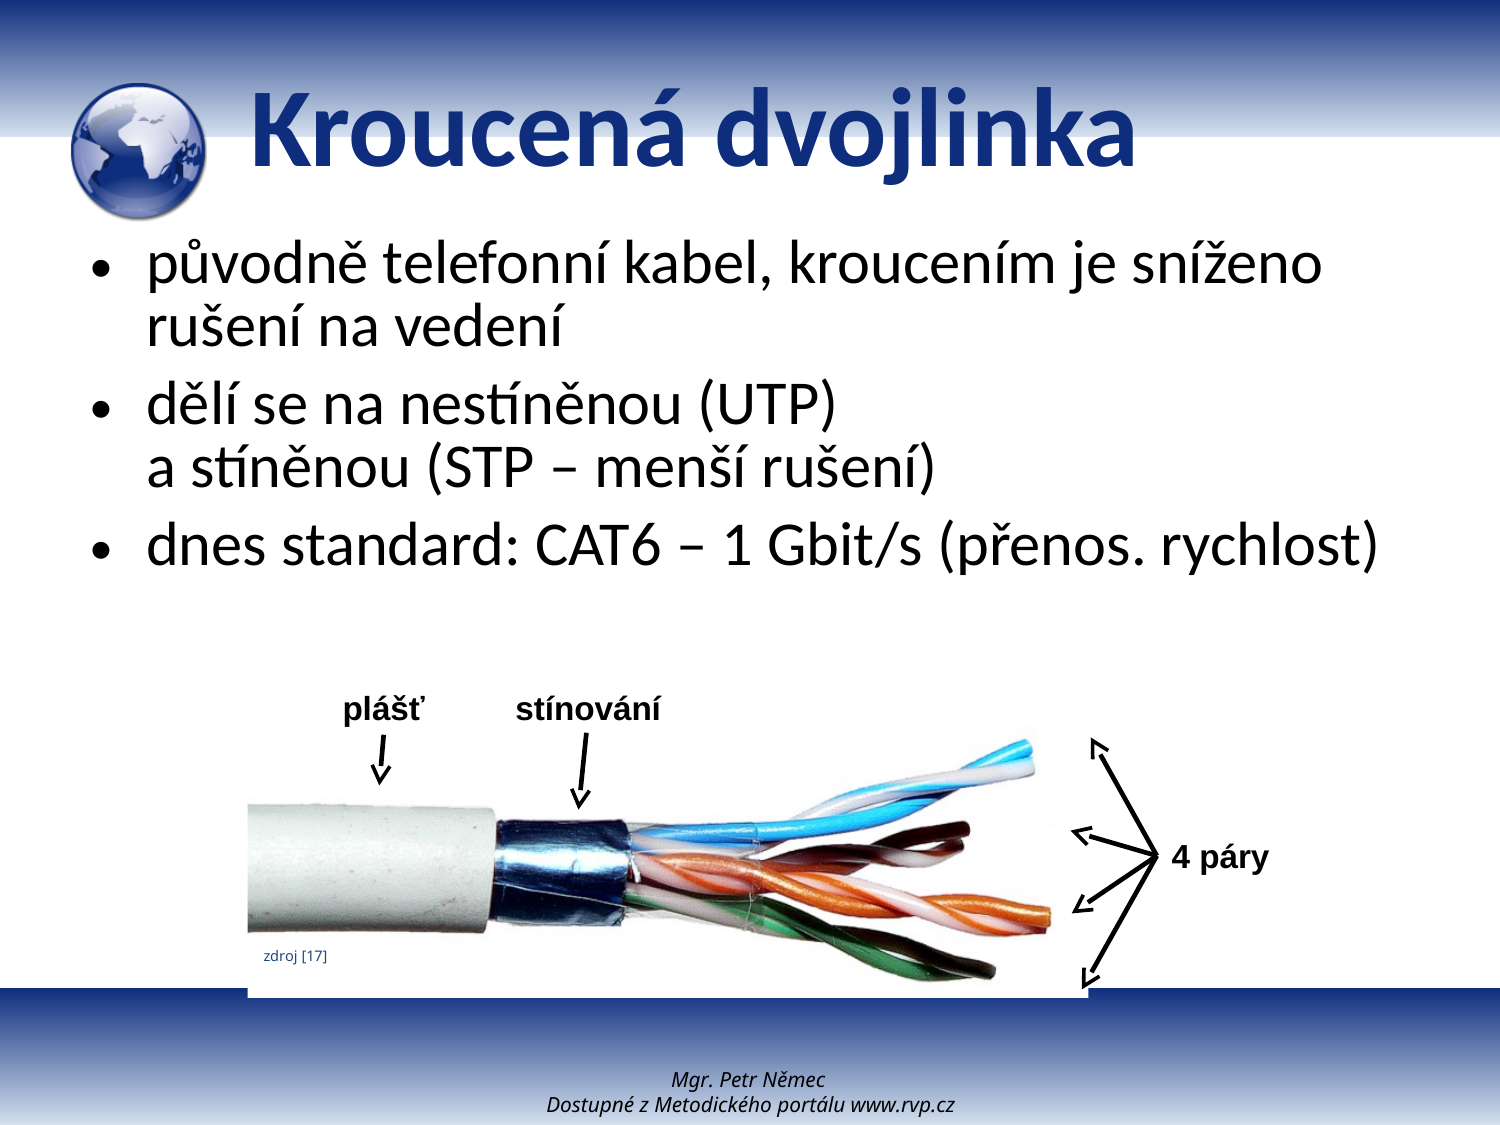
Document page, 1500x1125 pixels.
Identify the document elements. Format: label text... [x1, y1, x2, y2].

title Kroucená dvojlinka [235, 45, 1426, 228]
picture [1080, 831, 1089, 842]
list původně telefonní kabel, kroucením je sníženo rušení na vedení dělí se na nestíněnou (UTP) a stíněnou (STP – menší rušení) dnes standard: CAT6 – 1 Gbit/s (přenos. rychlost) [75, 228, 1426, 683]
picture [69, 83, 207, 222]
text_box zdroj [17] [248, 938, 343, 972]
text_box stínování [500, 679, 677, 735]
text_box 4 páry [1156, 828, 1285, 884]
picture [247, 707, 1089, 998]
text_box plášť [327, 679, 440, 735]
